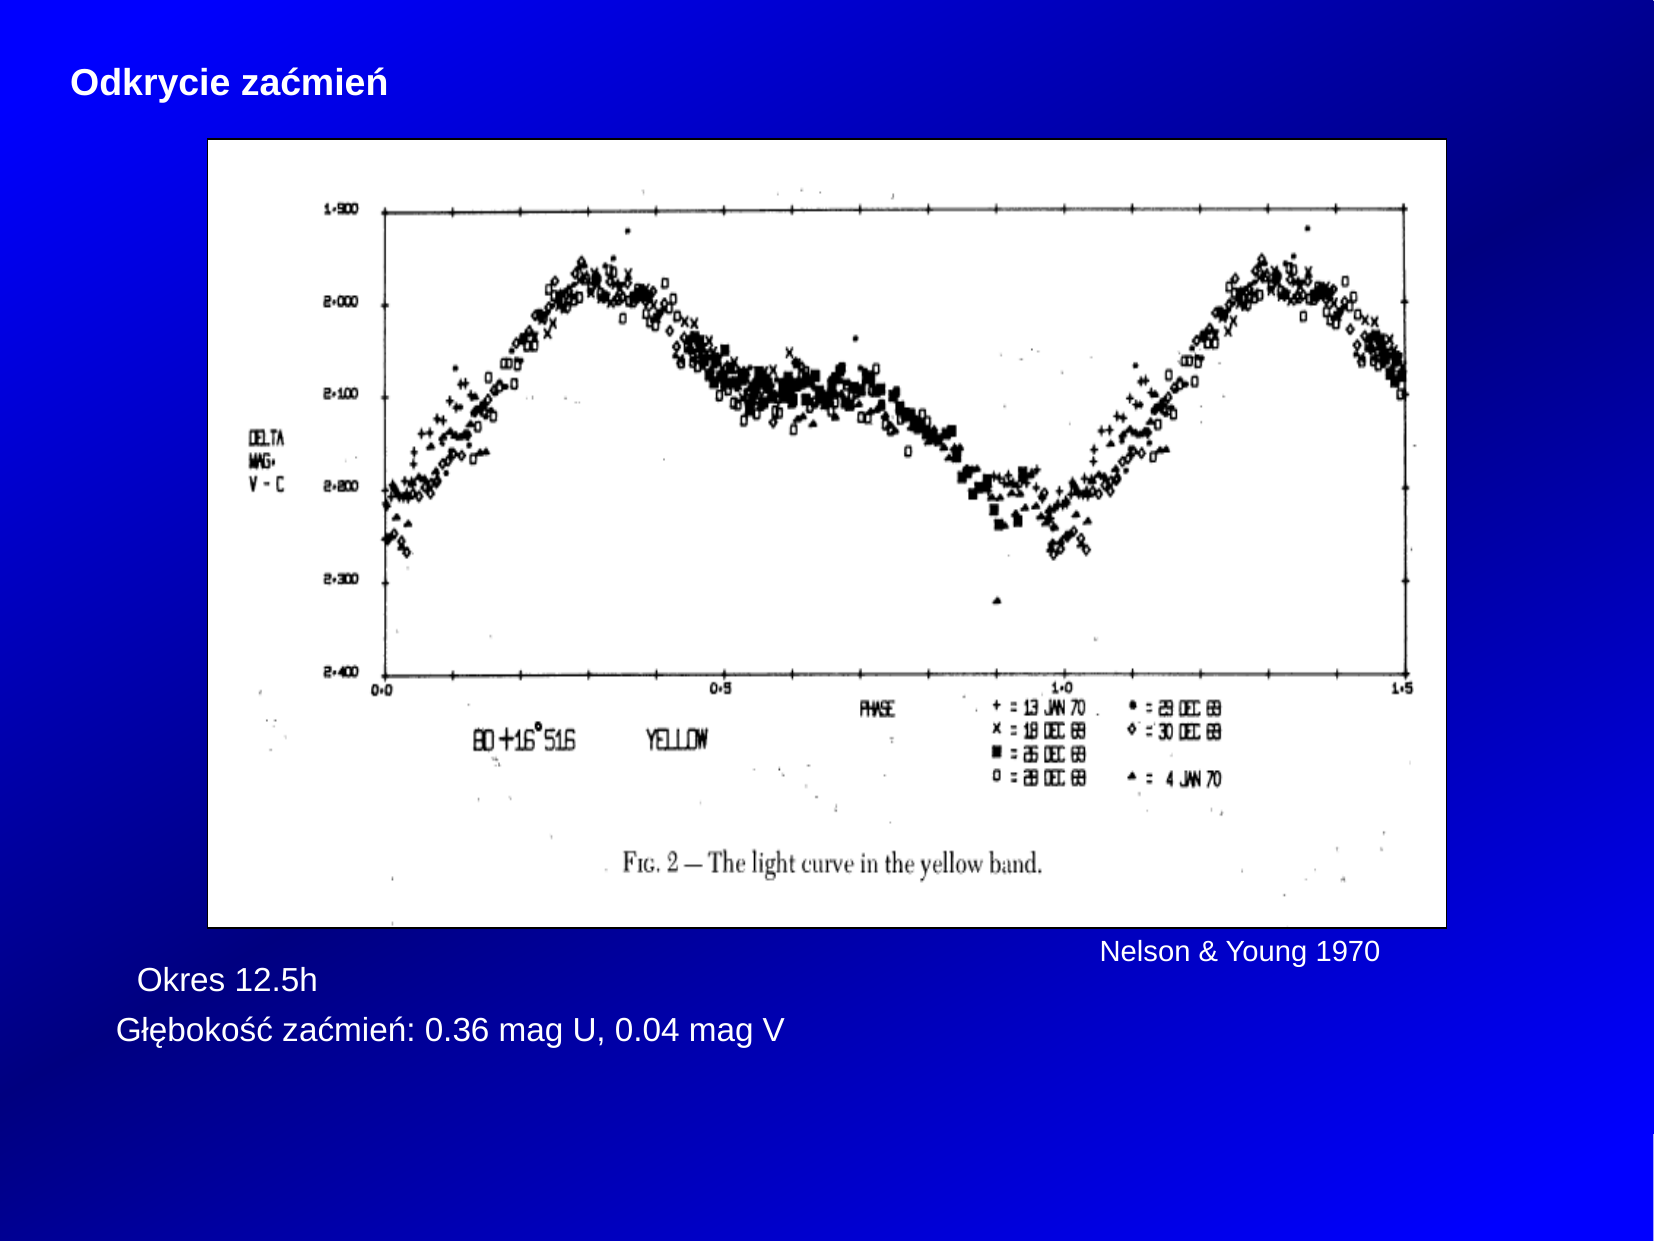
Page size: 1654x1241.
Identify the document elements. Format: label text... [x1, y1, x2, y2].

picture [208, 139, 1446, 928]
text_box Głębokość zaćmień: 0.36 mag U, 0.04 mag V [89, 999, 802, 1056]
text_box Okres 12.5h [110, 950, 334, 999]
text_box Nelson & Young 1970 [1074, 929, 1396, 976]
text_box Odkrycie zaćmień [42, 50, 404, 111]
